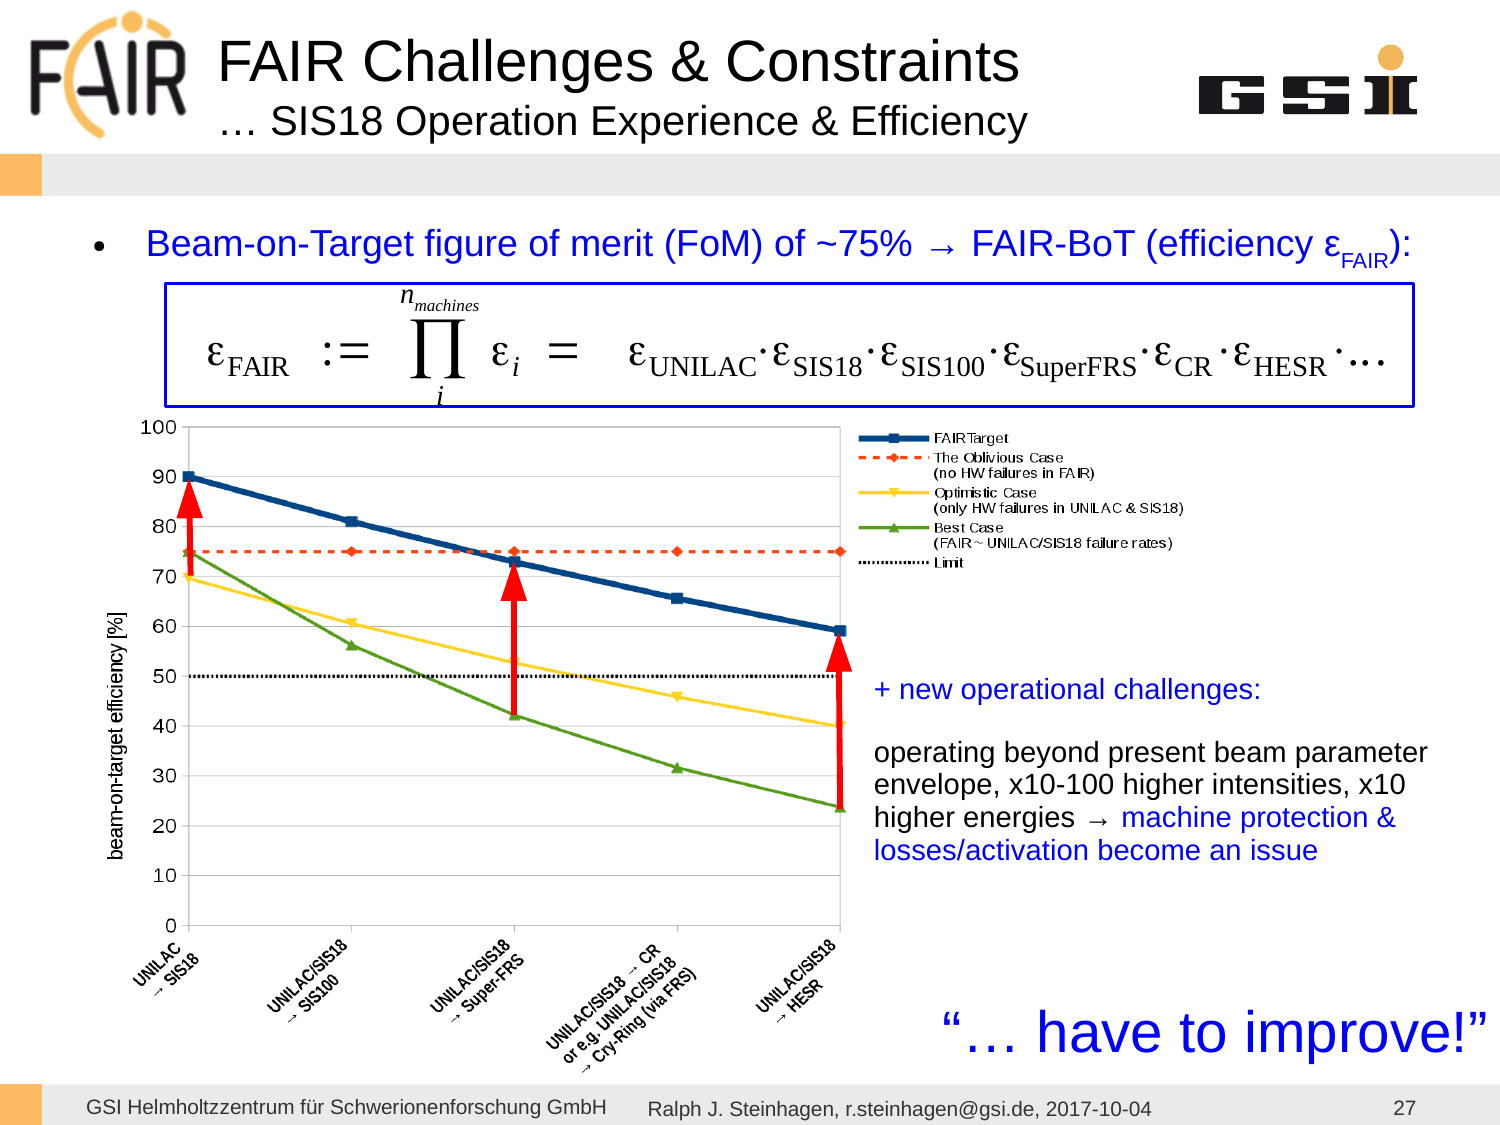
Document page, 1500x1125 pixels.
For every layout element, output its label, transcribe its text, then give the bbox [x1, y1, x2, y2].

list Beam-on-Target figure of merit (FoM) of ~75% → FAIR-BoT (efficiency εFAIR): [75, 221, 1425, 413]
picture [30, 9, 187, 141]
list + new operational challenges: operating beyond present beam parameter envelope, x10-100 higher intensities, x10 higher energies → machine protection & losses/activation become an issue “… have to improve!” [874, 673, 1489, 976]
picture [1197, 42, 1419, 117]
title FAIR Challenges & Constraints … SIS18 Operation Experience & Efficiency [217, 20, 1180, 147]
picture [51, 412, 1189, 1081]
